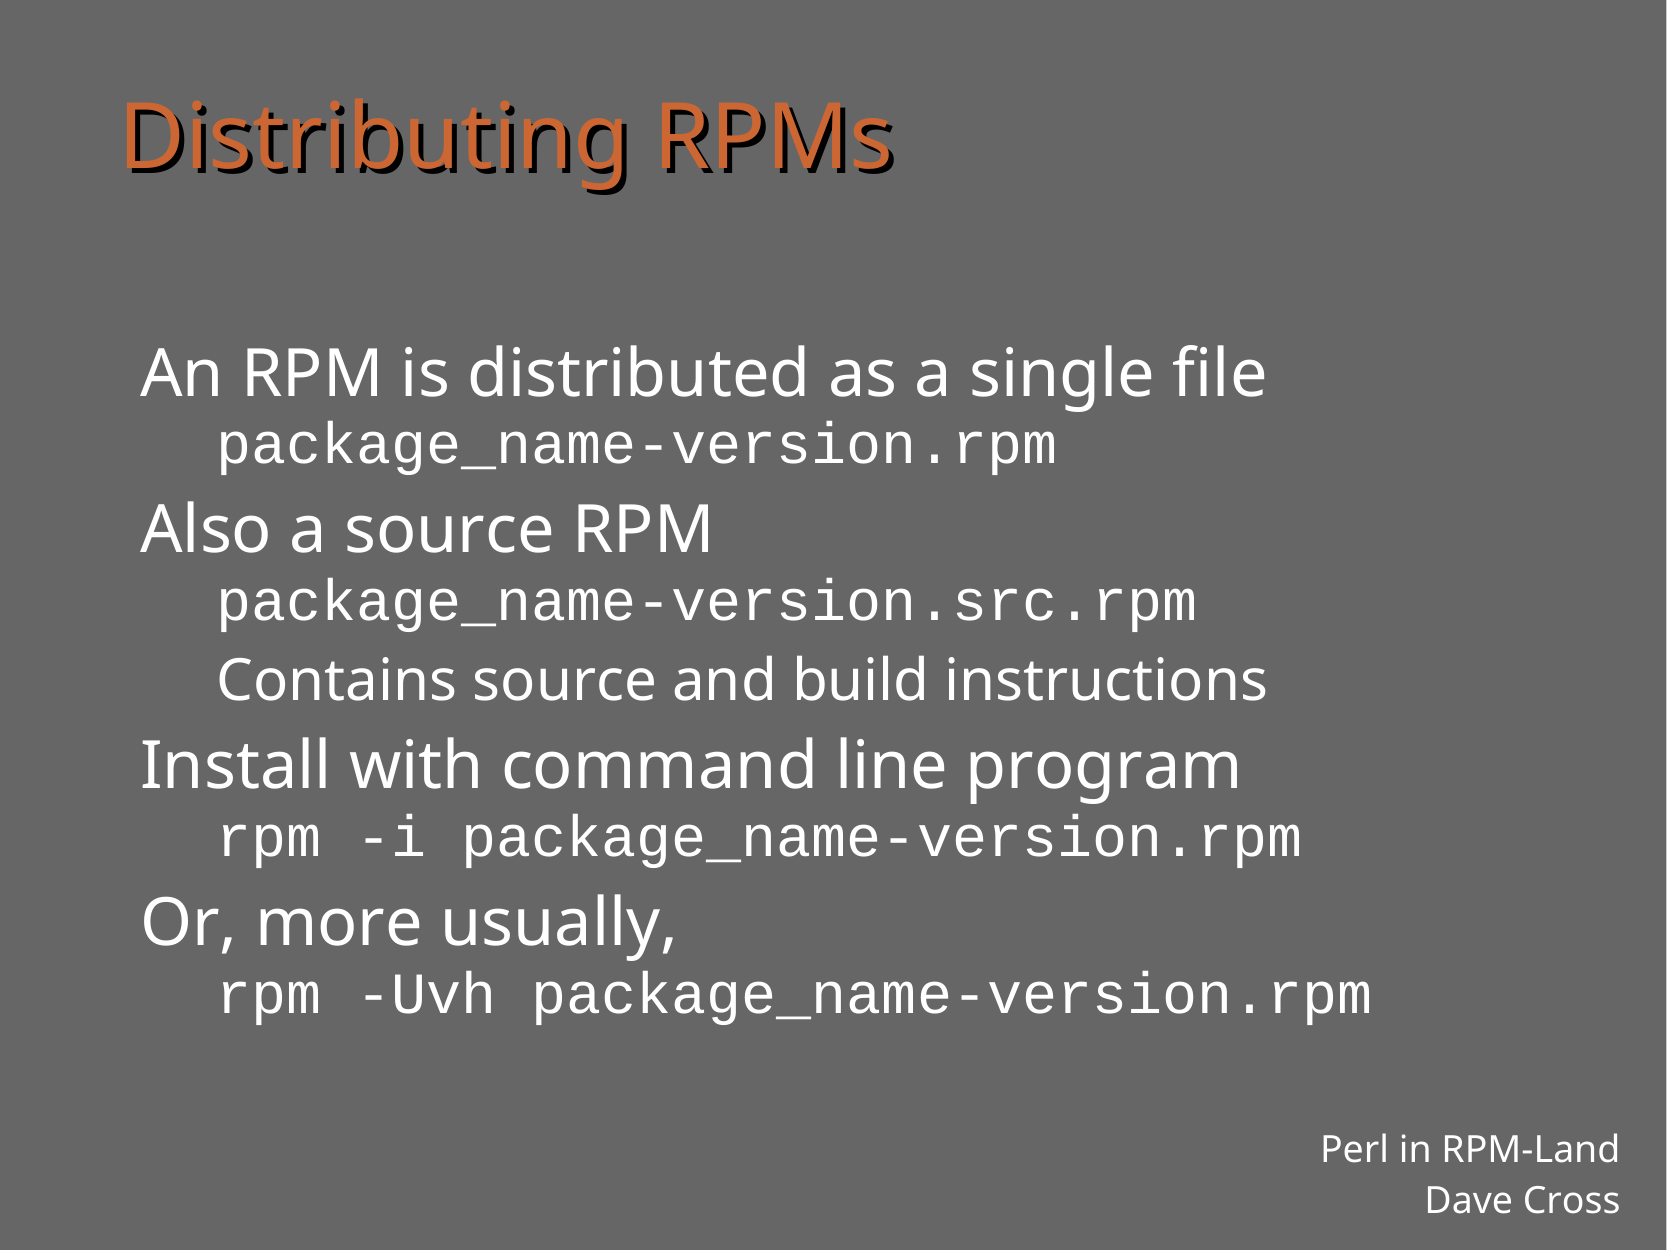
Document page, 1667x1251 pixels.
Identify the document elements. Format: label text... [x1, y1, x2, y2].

title Distributing RPMs [118, 59, 1542, 207]
list An RPM is distributed as a single file package_name-version.rpm Also a source RPM package_name-version.src.rpm Contains source and build instructions Install with command line program rpm -i package_name-version.rpm Or, more usually, rpm -Uvh package_name-version.rpm [122, 324, 1546, 1123]
